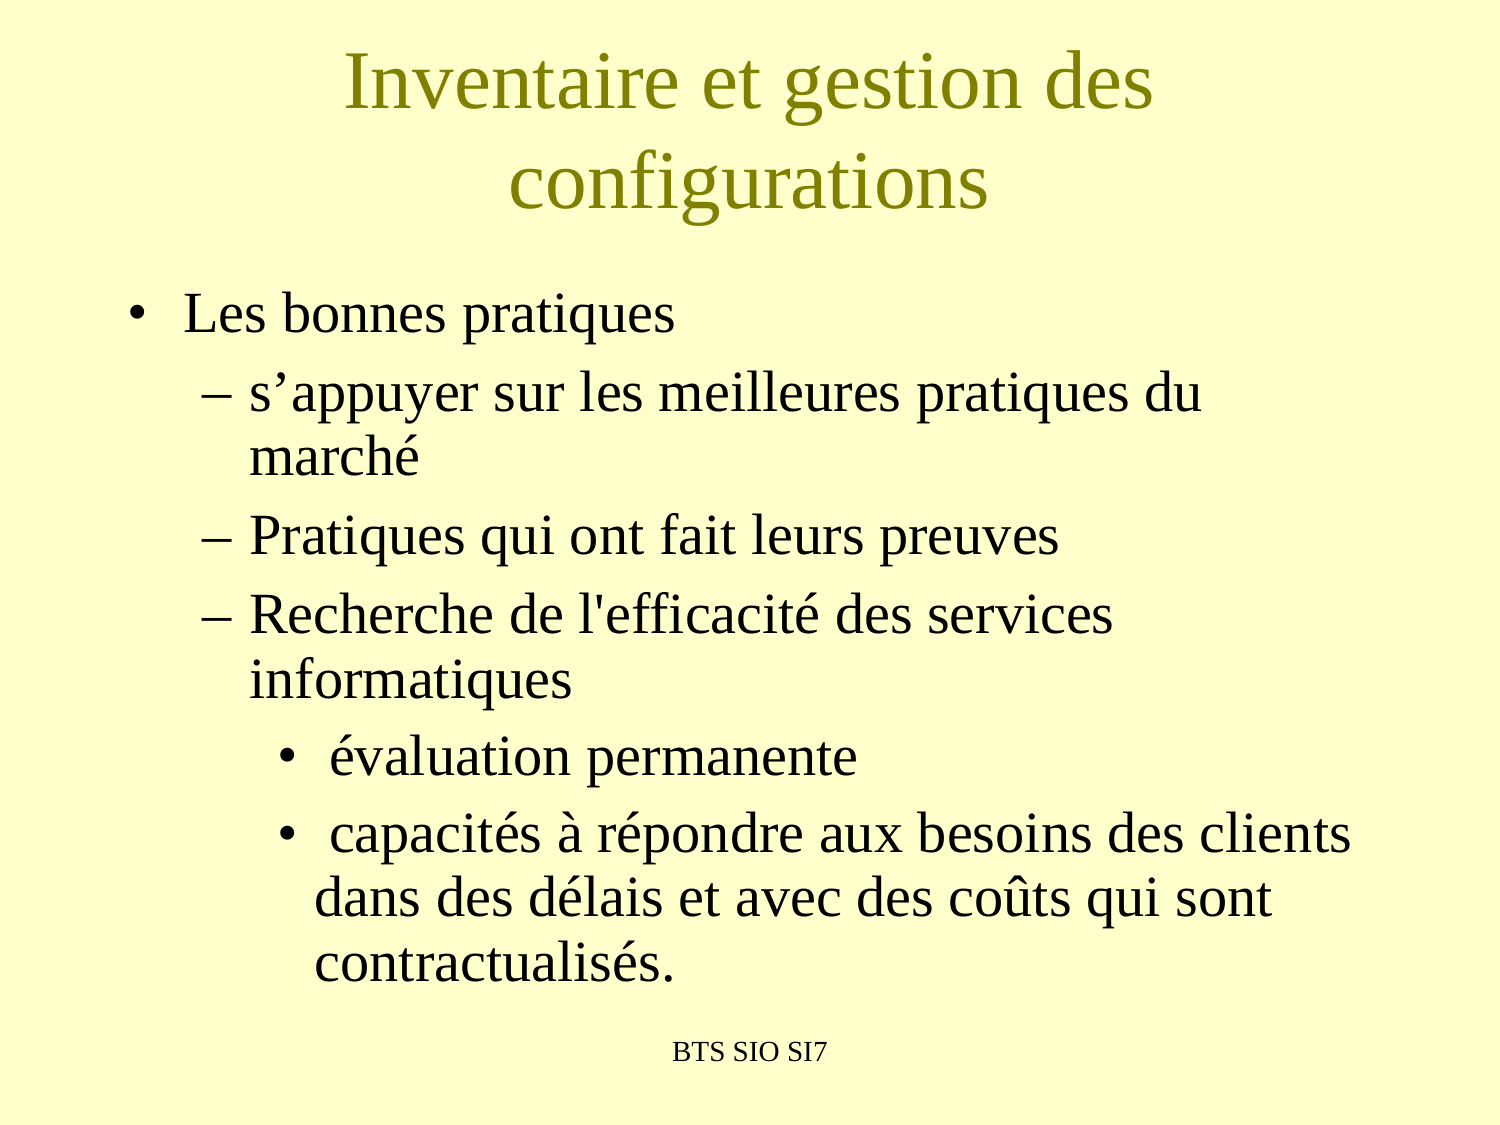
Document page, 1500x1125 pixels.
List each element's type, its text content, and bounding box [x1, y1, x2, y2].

list Les bonnes pratiques s’appuyer sur les meilleures pratiques du marché Pratiques qui ont fait leurs preuves Recherche de l'efficacité des services informatiques évaluation permanente capacités à répondre aux besoins des clients dans des délais et avec des coûts qui sont contractualisés. [112, 278, 1388, 1098]
